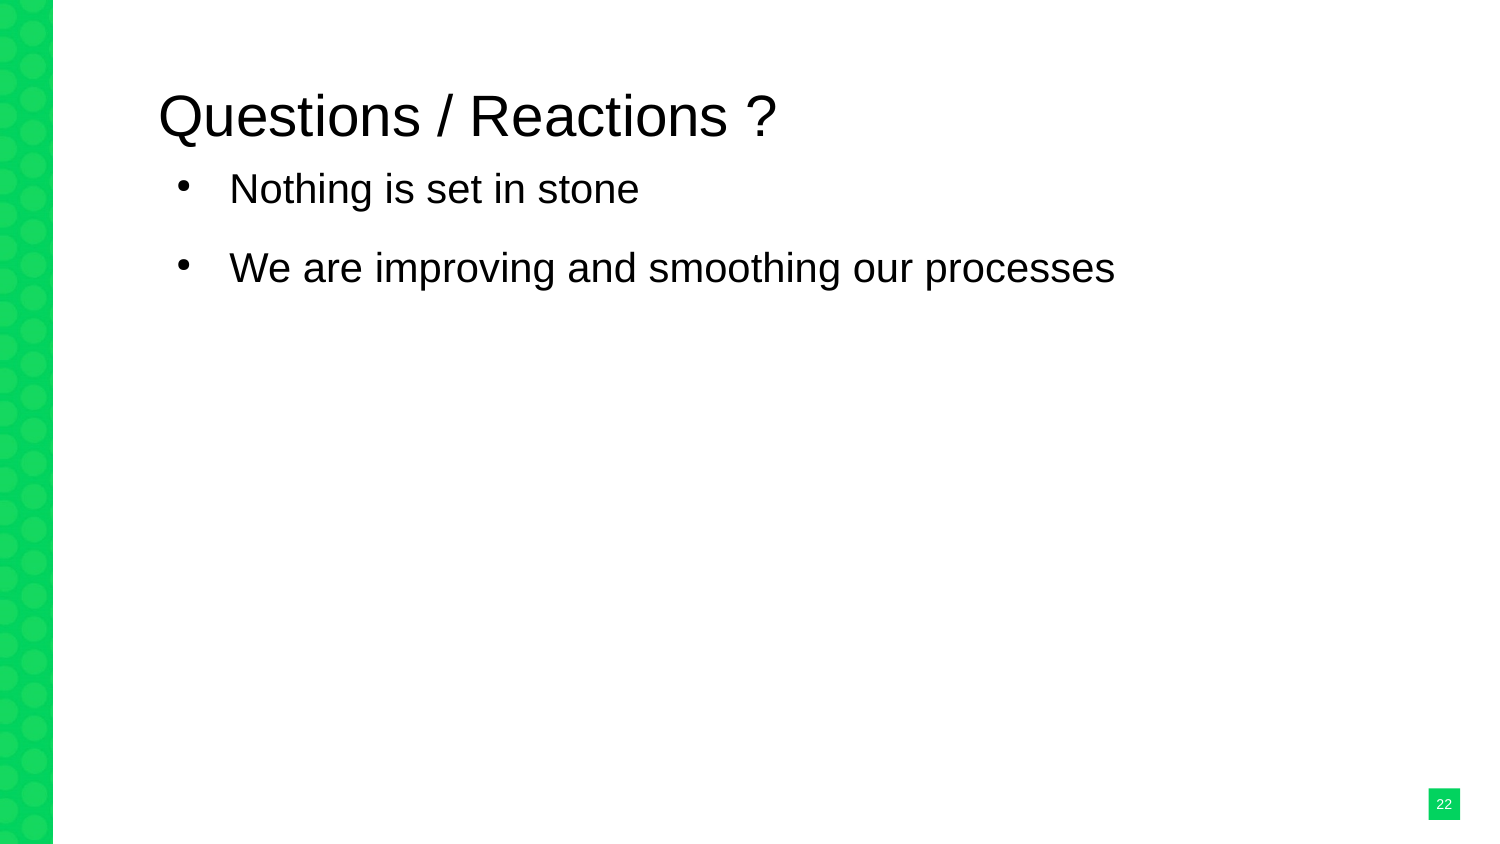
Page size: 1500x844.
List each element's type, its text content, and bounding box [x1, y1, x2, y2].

text_box <numéro> [1428, 788, 1461, 820]
title Questions / Reactions ? [143, 70, 1397, 135]
list Nothing is set in stone We are improving and smoothing our processes [143, 154, 1397, 766]
picture [0, 0, 61, 844]
